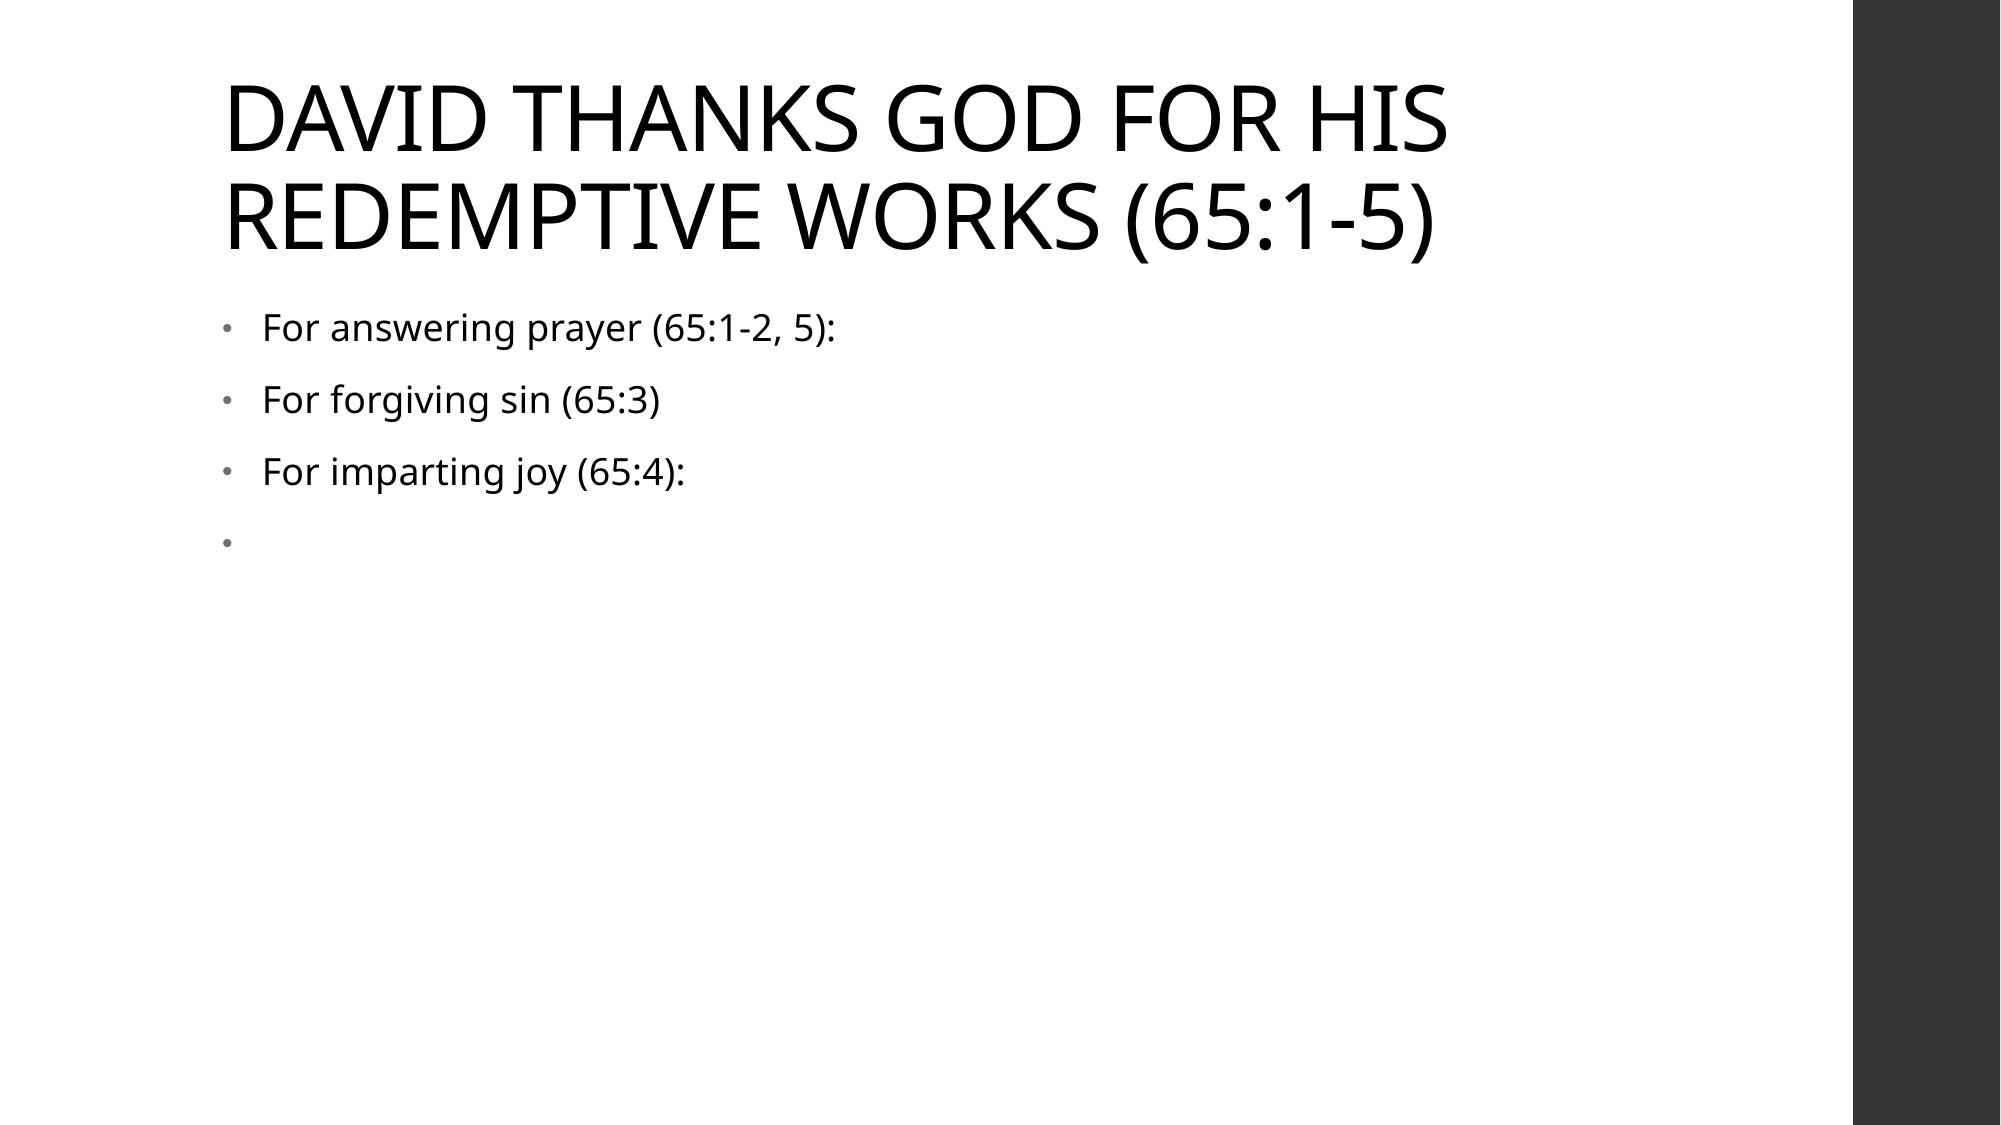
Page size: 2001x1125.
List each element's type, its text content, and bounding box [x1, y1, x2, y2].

list For answering prayer (65:1-2, 5): For forgiving sin (65:3) For imparting joy (65:4): [206, 299, 1617, 1014]
title DAVID THANKS GOD FOR HIS REDEMPTIVE WORKS (65:1-5) [206, 60, 1797, 278]
